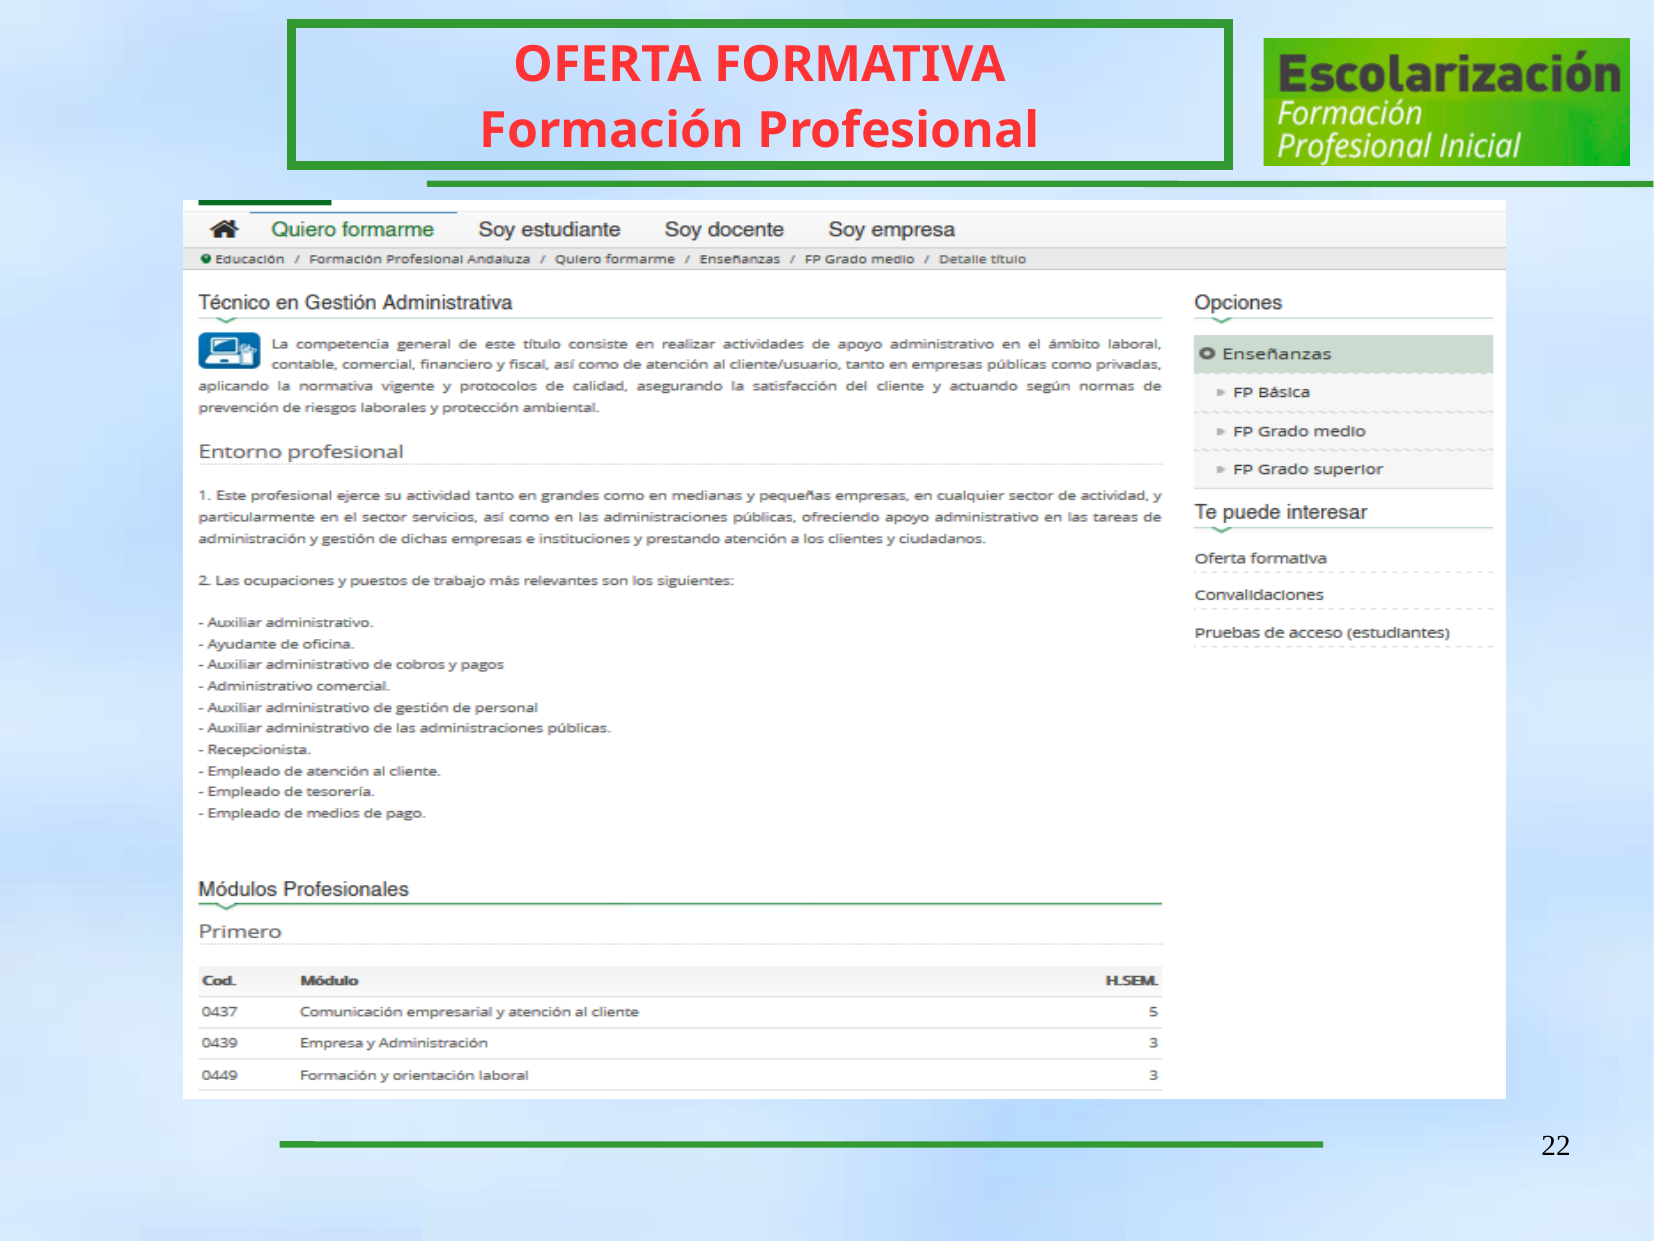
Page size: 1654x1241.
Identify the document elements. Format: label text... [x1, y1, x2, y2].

picture [0, 0, 1654, 1241]
text_box OFERTA FORMATIVA Formación Profesional [291, 23, 1229, 166]
